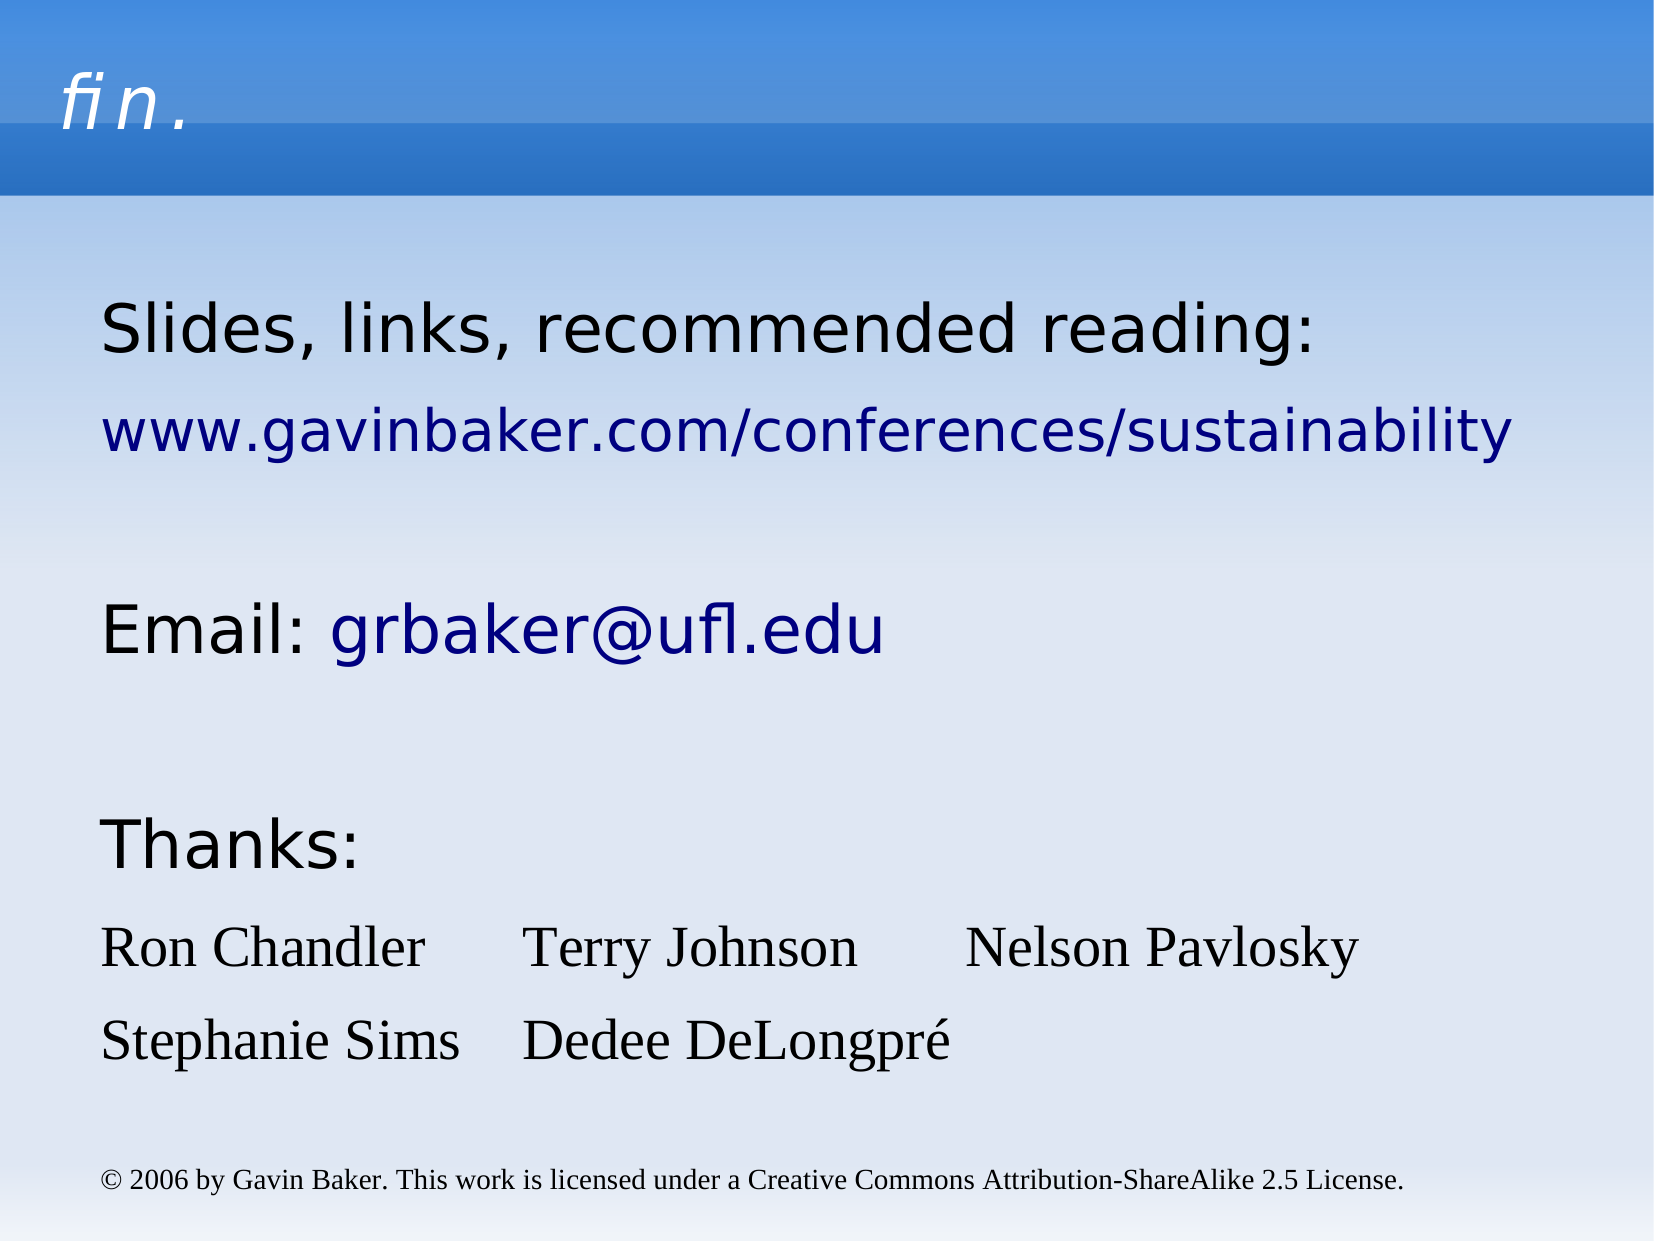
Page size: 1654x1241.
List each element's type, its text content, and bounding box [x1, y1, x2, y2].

title fin. [59, 29, 1270, 178]
picture [0, 0, 1654, 1241]
list Slides, links, recommended reading: www.gavinbaker.com/conferences/sustainability Email: grbaker@ufl.edu Thanks: Ron Chandler Terry Johnson Nelson Pavlosky Stephanie Sims Dedee DeLongpré © 2006 by Gavin Baker. This work is licensed under a Creative Commons Attribution-ShareAlike 2.5 License. [82, 290, 1571, 1215]
